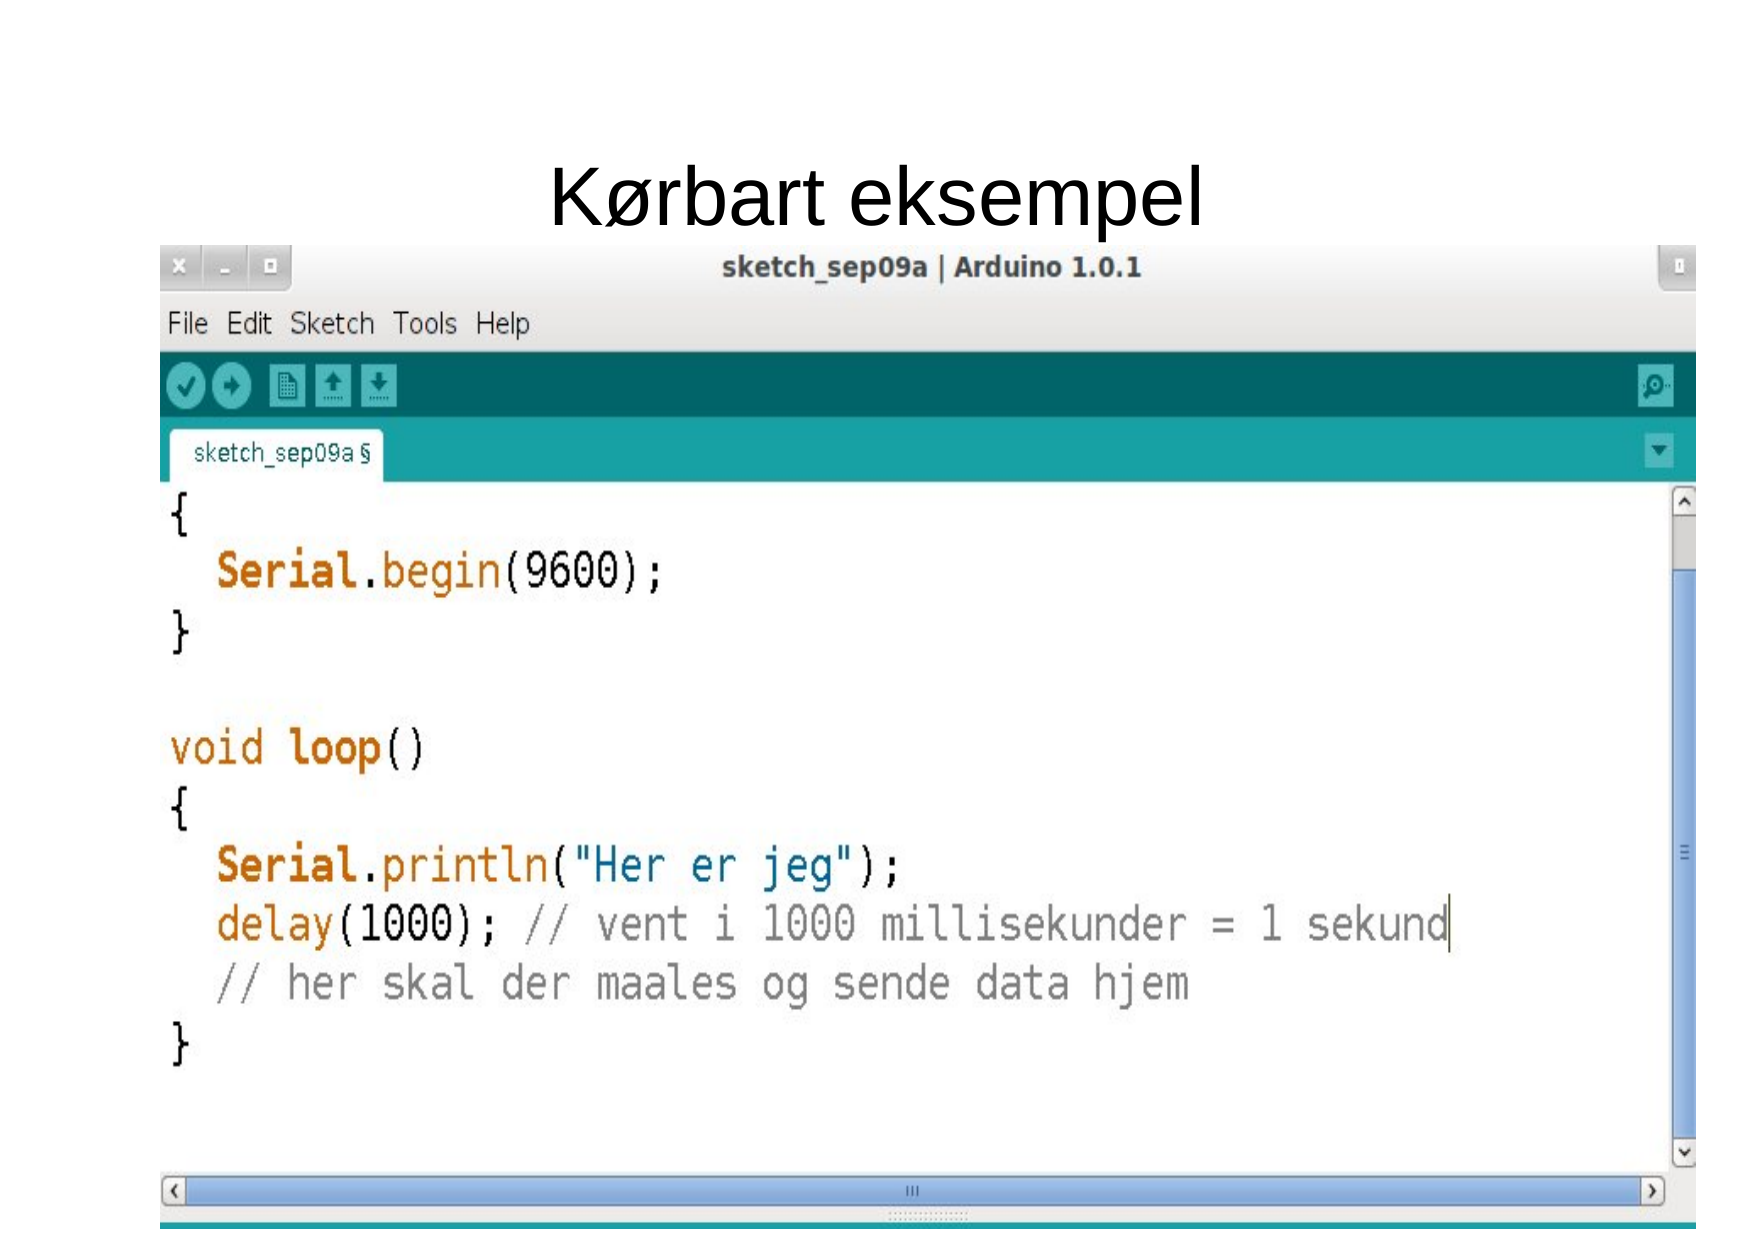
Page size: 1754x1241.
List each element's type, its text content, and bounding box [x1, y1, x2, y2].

picture [160, 245, 1696, 1229]
title Kørbart eksempel [140, 103, 1614, 291]
